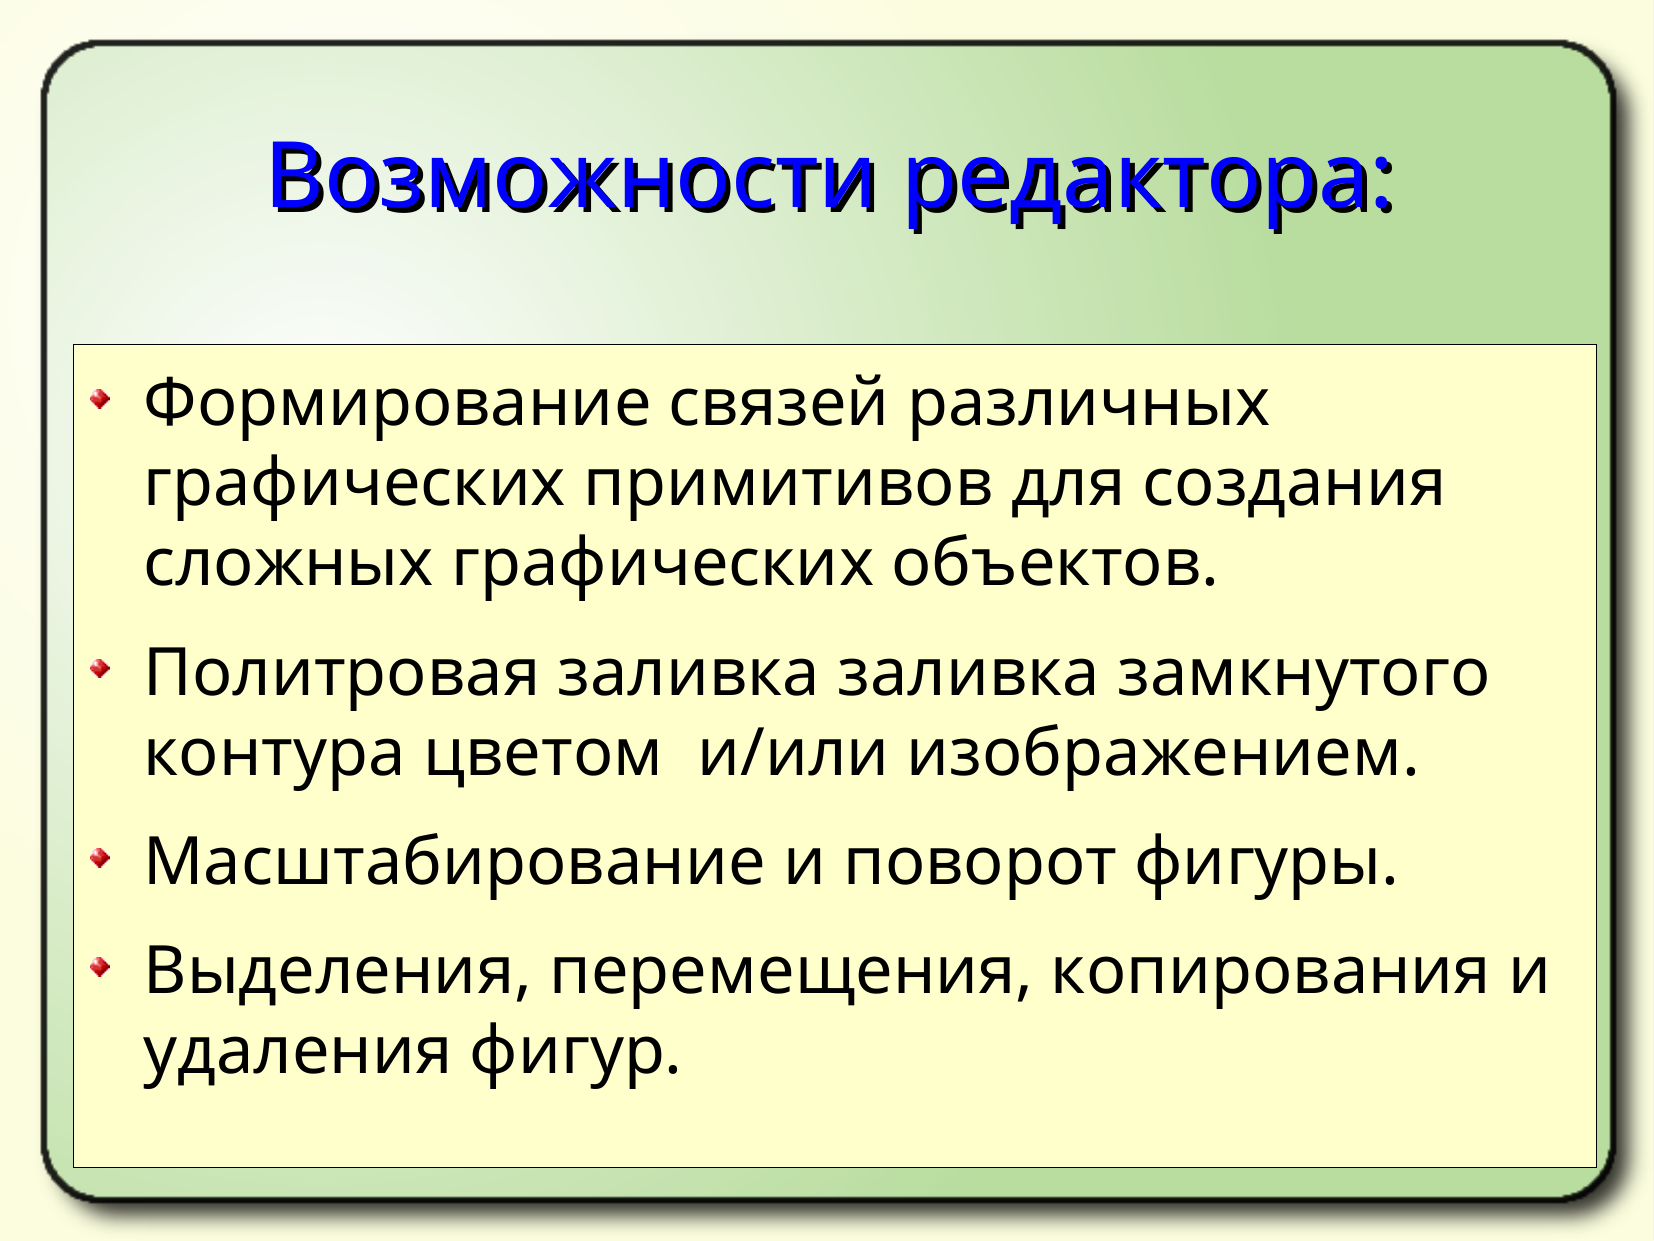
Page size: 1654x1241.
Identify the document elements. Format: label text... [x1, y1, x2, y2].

picture [0, 0, 1654, 1241]
title Возможности редактора: [123, 88, 1536, 253]
list Формирование связей различных графических примитивов для создания сложных графических объектов. Политровая заливка заливка замкнутого контура цветом и/или изображением. Масштабирование и поворот фигуры. Выделения, перемещения, копирования и удаления фигур. [73, 344, 1597, 1168]
chart [29, 0, 1584, 1211]
